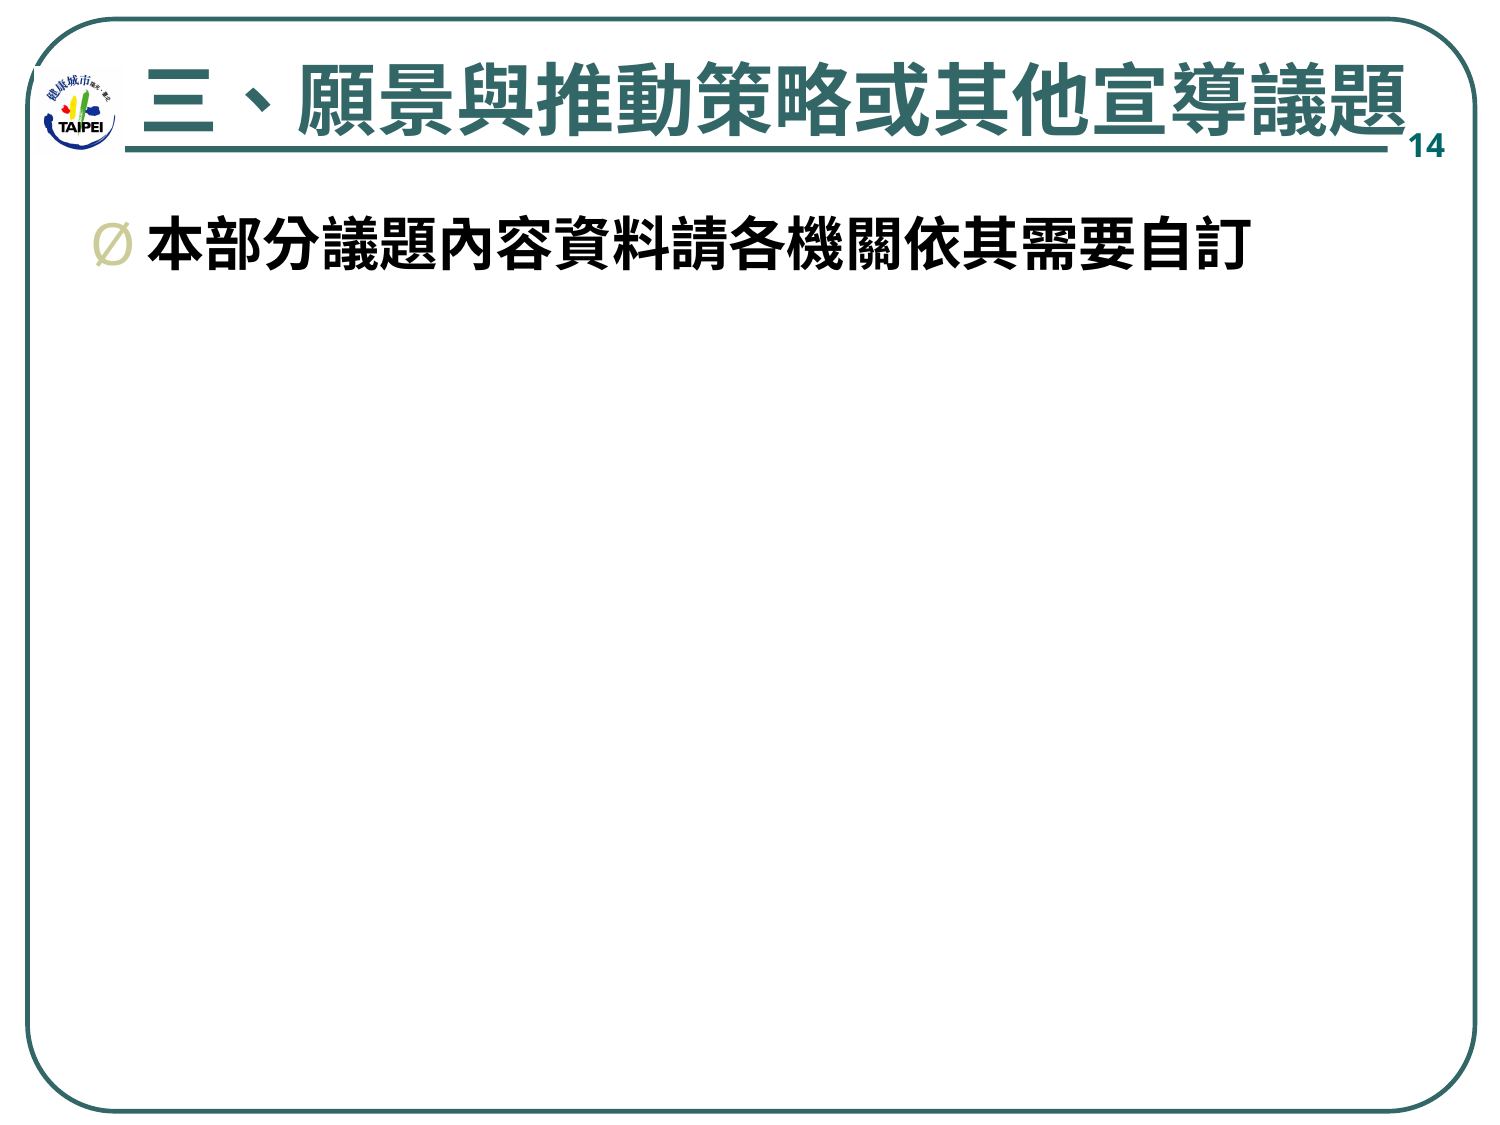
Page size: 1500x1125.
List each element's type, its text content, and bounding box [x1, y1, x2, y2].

list 本部分議題內容資料請各機關依其需要自訂 [75, 208, 1426, 1005]
title 三、願景與推動策略或其他宣導議題 [88, 42, 1459, 149]
